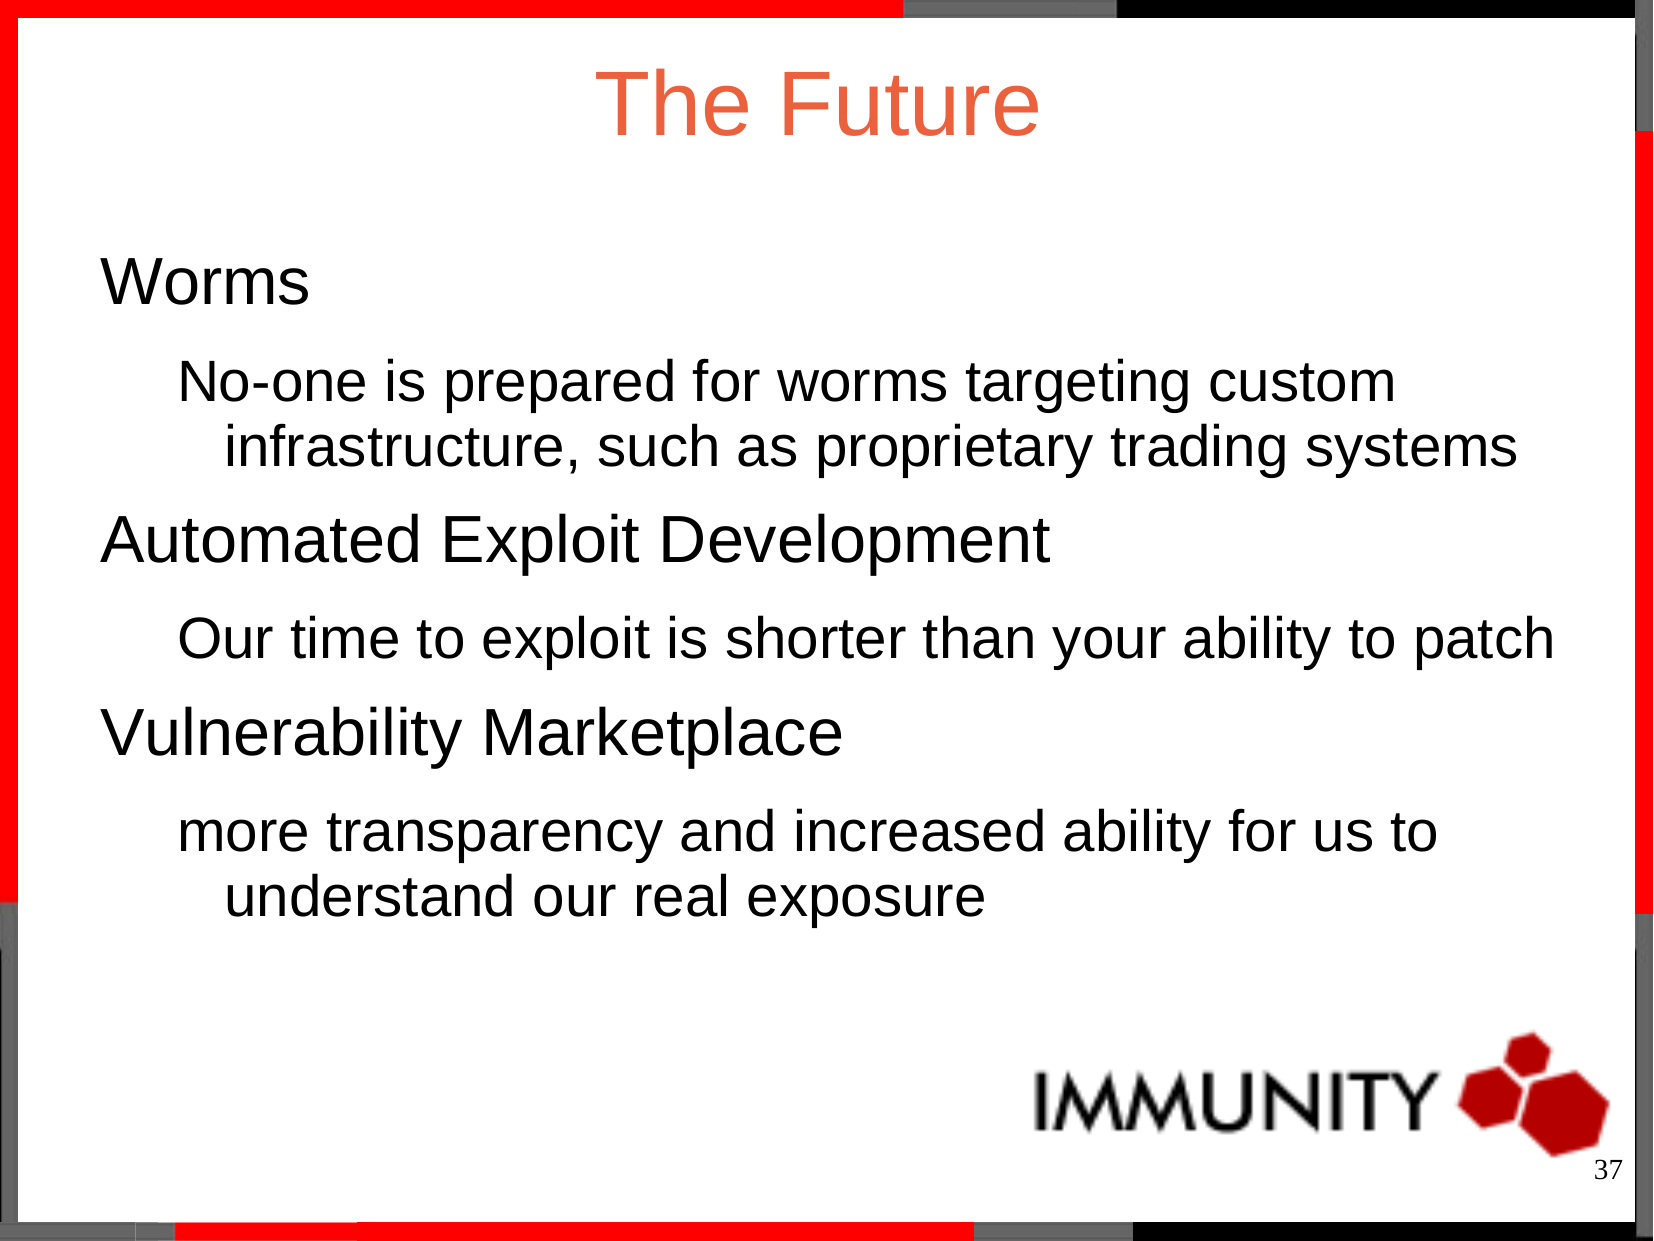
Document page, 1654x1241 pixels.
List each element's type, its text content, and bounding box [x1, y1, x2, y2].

title The Future [75, 7, 1563, 200]
picture [0, 0, 1653, 1241]
list Worms No-one is prepared for worms targeting custom infrastructure, such as proprietary trading systems Automated Exploit Development Our time to exploit is shorter than your ability to patch Vulnerability Marketplace more transparency and increased ability for us to understand our real exposure [82, 243, 1571, 1095]
